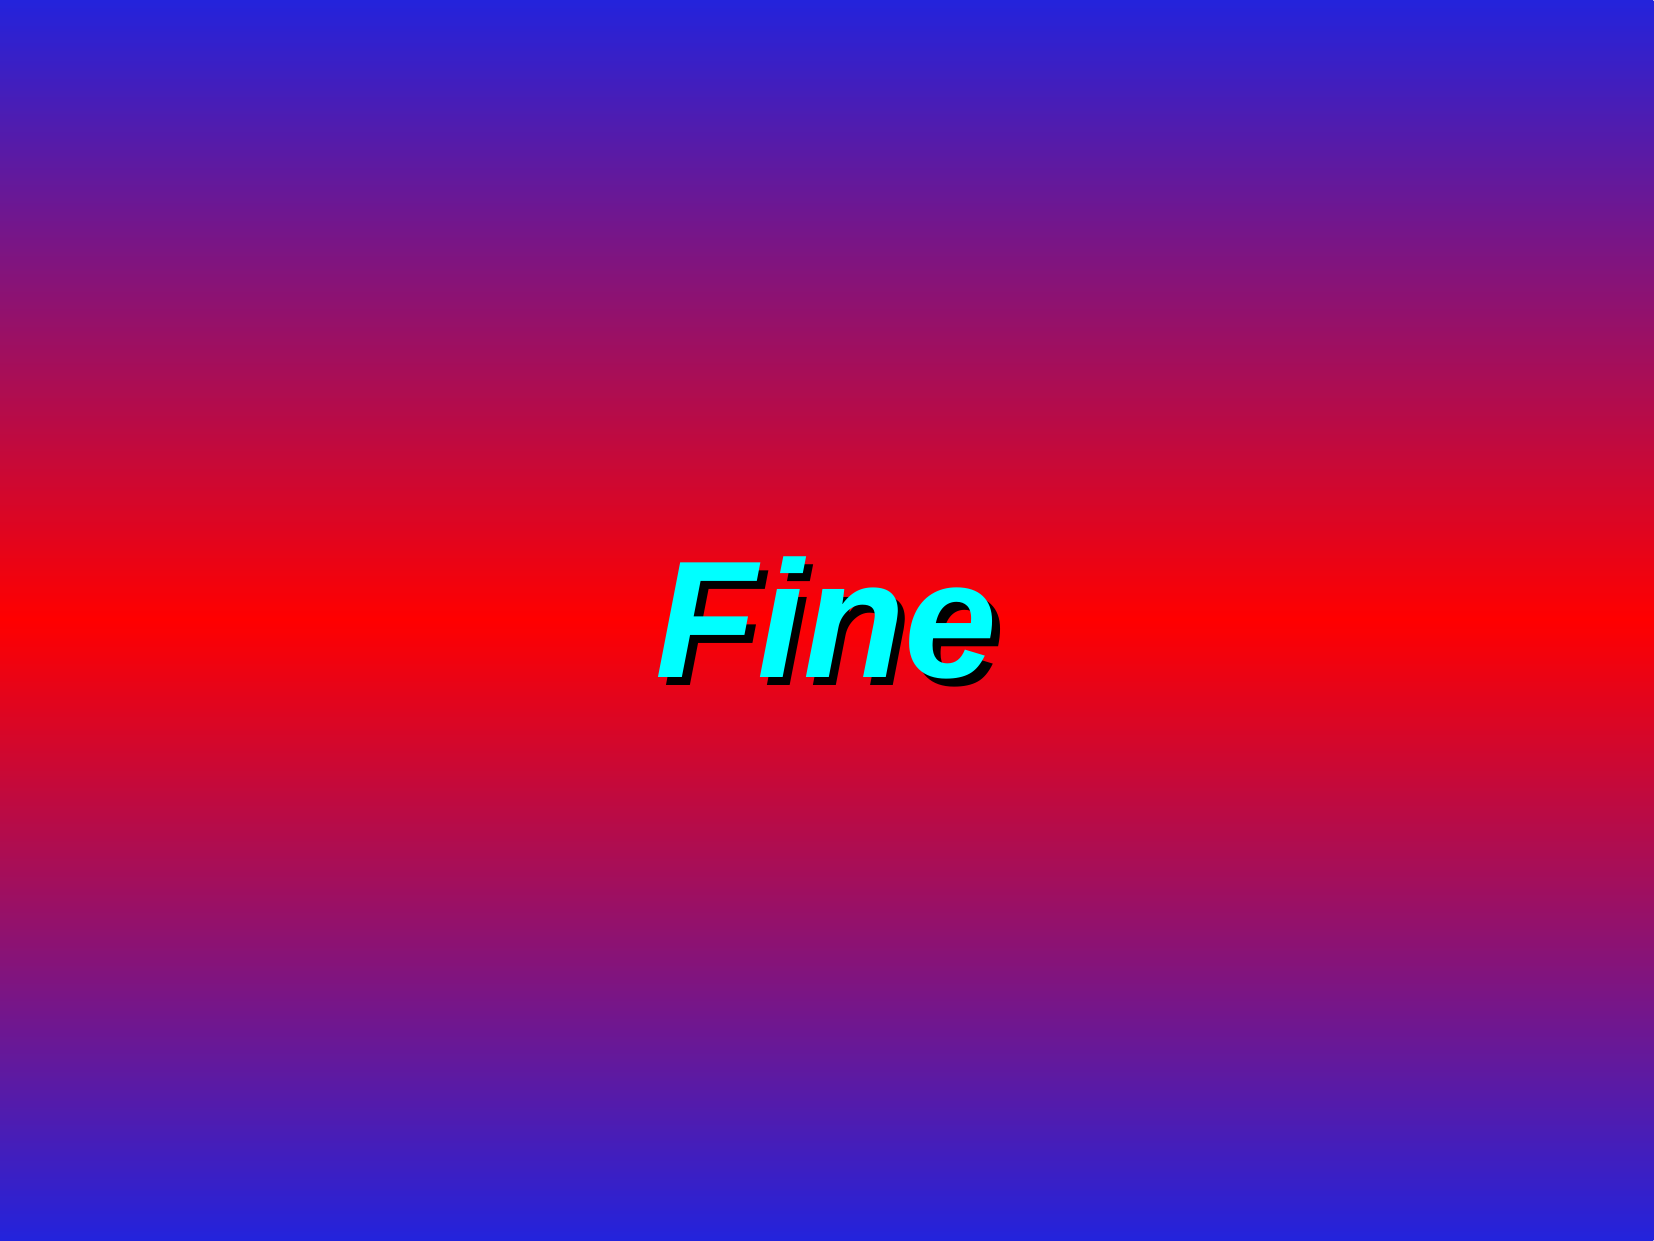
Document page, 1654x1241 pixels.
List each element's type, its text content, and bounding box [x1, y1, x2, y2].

text_box Fine [472, 531, 1182, 733]
